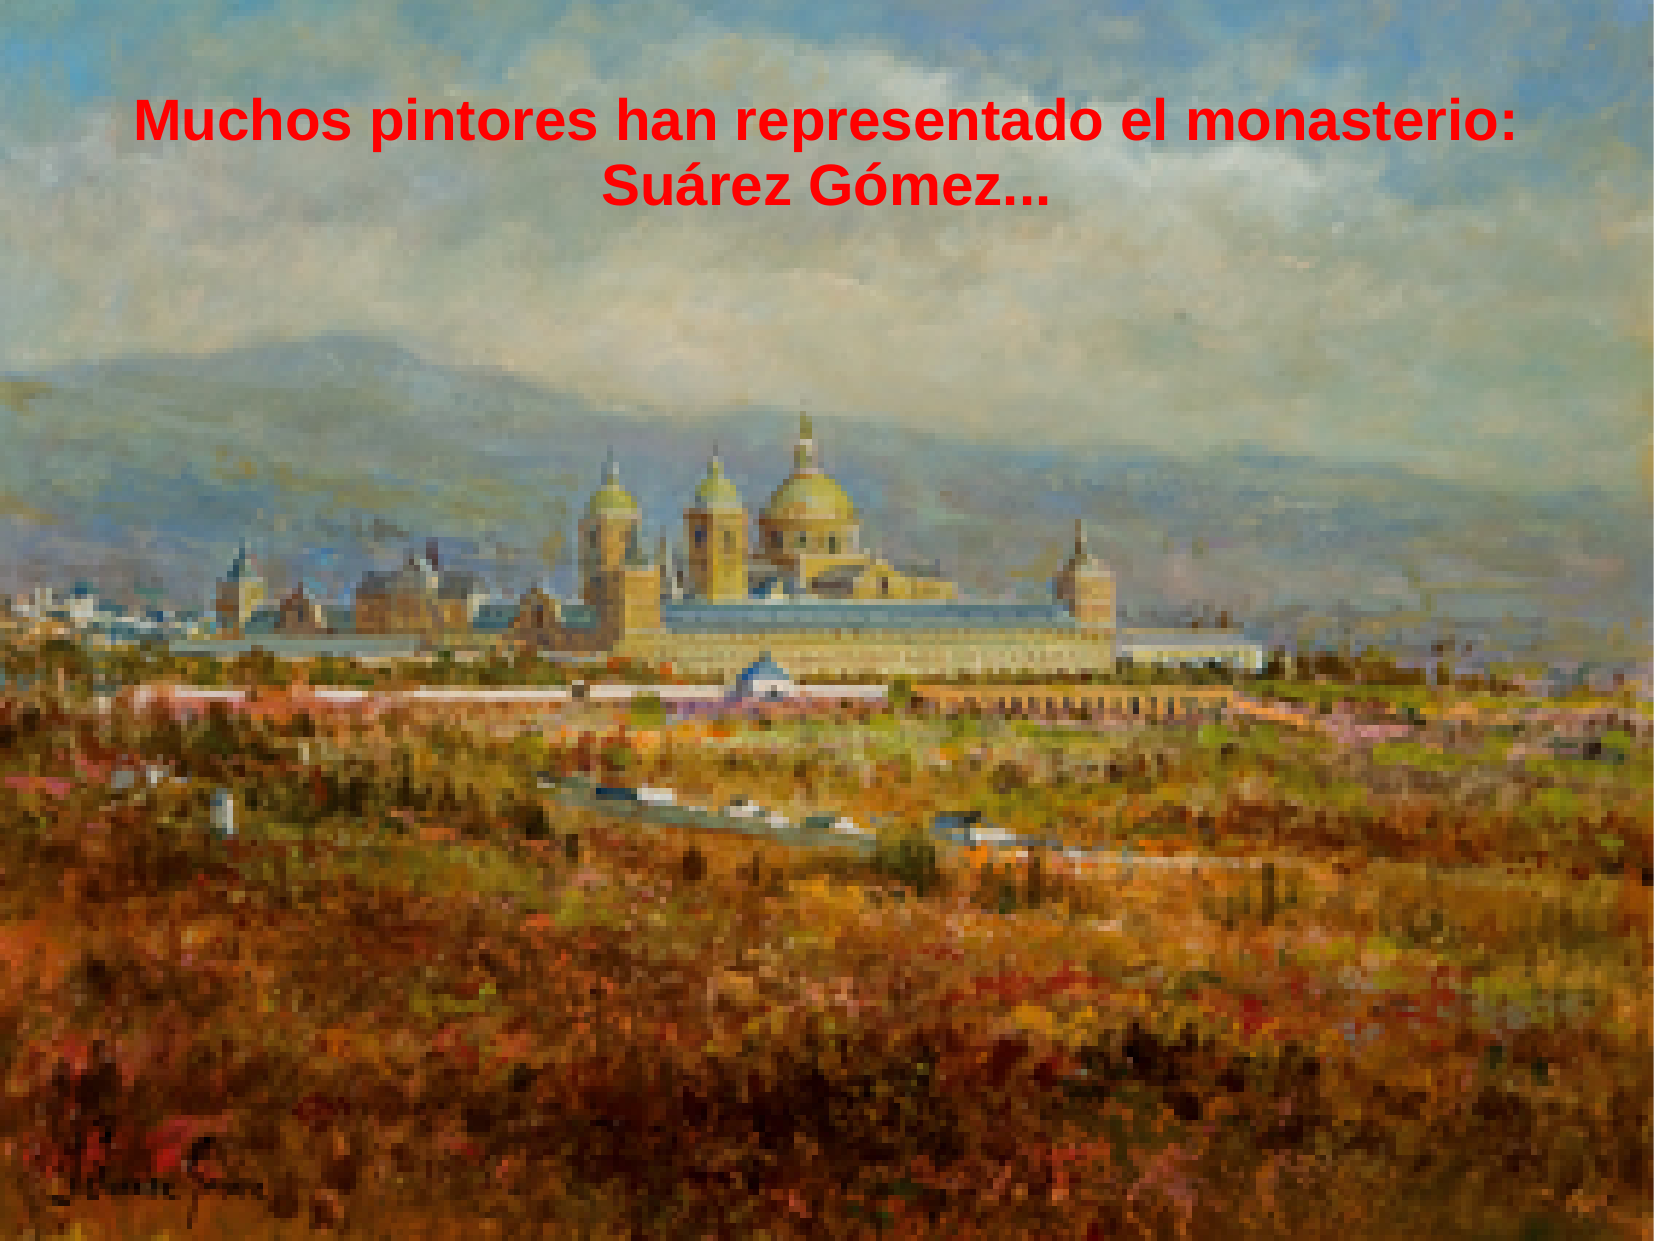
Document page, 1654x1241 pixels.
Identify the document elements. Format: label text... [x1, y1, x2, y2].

title Muchos pintores han representado el monasterio: Suárez Gómez... [82, 49, 1571, 257]
picture [0, 0, 1654, 1241]
